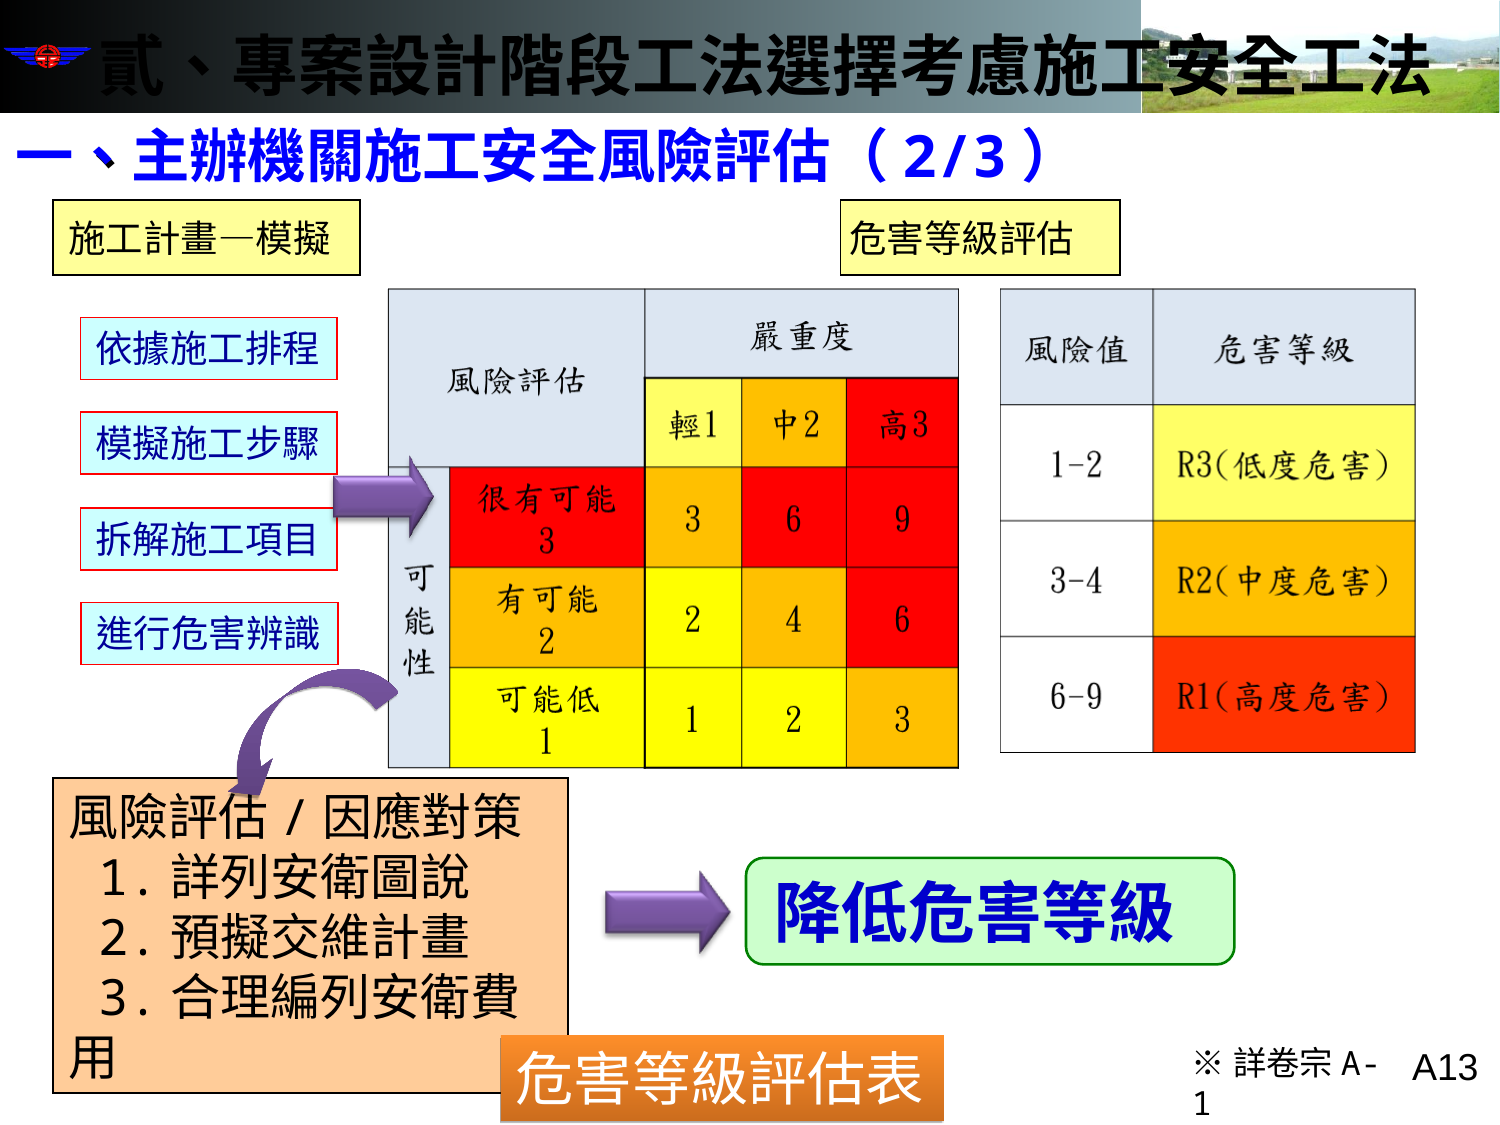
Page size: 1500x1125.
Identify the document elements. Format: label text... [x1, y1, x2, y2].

text_box 危害等級評估 [840, 209, 1120, 275]
text_box [750, 857, 1235, 965]
text_box A13 [1397, 1035, 1500, 1096]
text_box 貳、專案設計階段工法選擇考慮施工安全工法 [0, 0, 1448, 115]
picture [1000, 289, 1416, 754]
text_box 拆解施工項目 [80, 508, 338, 570]
text_box [227, 669, 399, 796]
text_box ※詳卷宗A-1 [1176, 1035, 1412, 1091]
text_box 風險評估/因應對策 1.詳列安衛圖說 2.預擬交維計畫 3.合理編列安衛費用 [53, 778, 568, 1035]
text_box 一、主辦機關施工安全風險評估（2/3） [0, 115, 1406, 209]
picture [324, 289, 959, 783]
text_box 依據施工排程 [80, 317, 338, 380]
picture [595, 865, 741, 967]
text_box 施工計畫—模擬 [53, 209, 360, 275]
text_box 降低危害等級 [722, 864, 1220, 959]
text_box 危害等級評估表 [500, 1035, 944, 1121]
picture [1448, 0, 1500, 113]
text_box 進行危害辨識 [81, 602, 339, 665]
text_box 模擬施工步驟 [80, 412, 338, 474]
